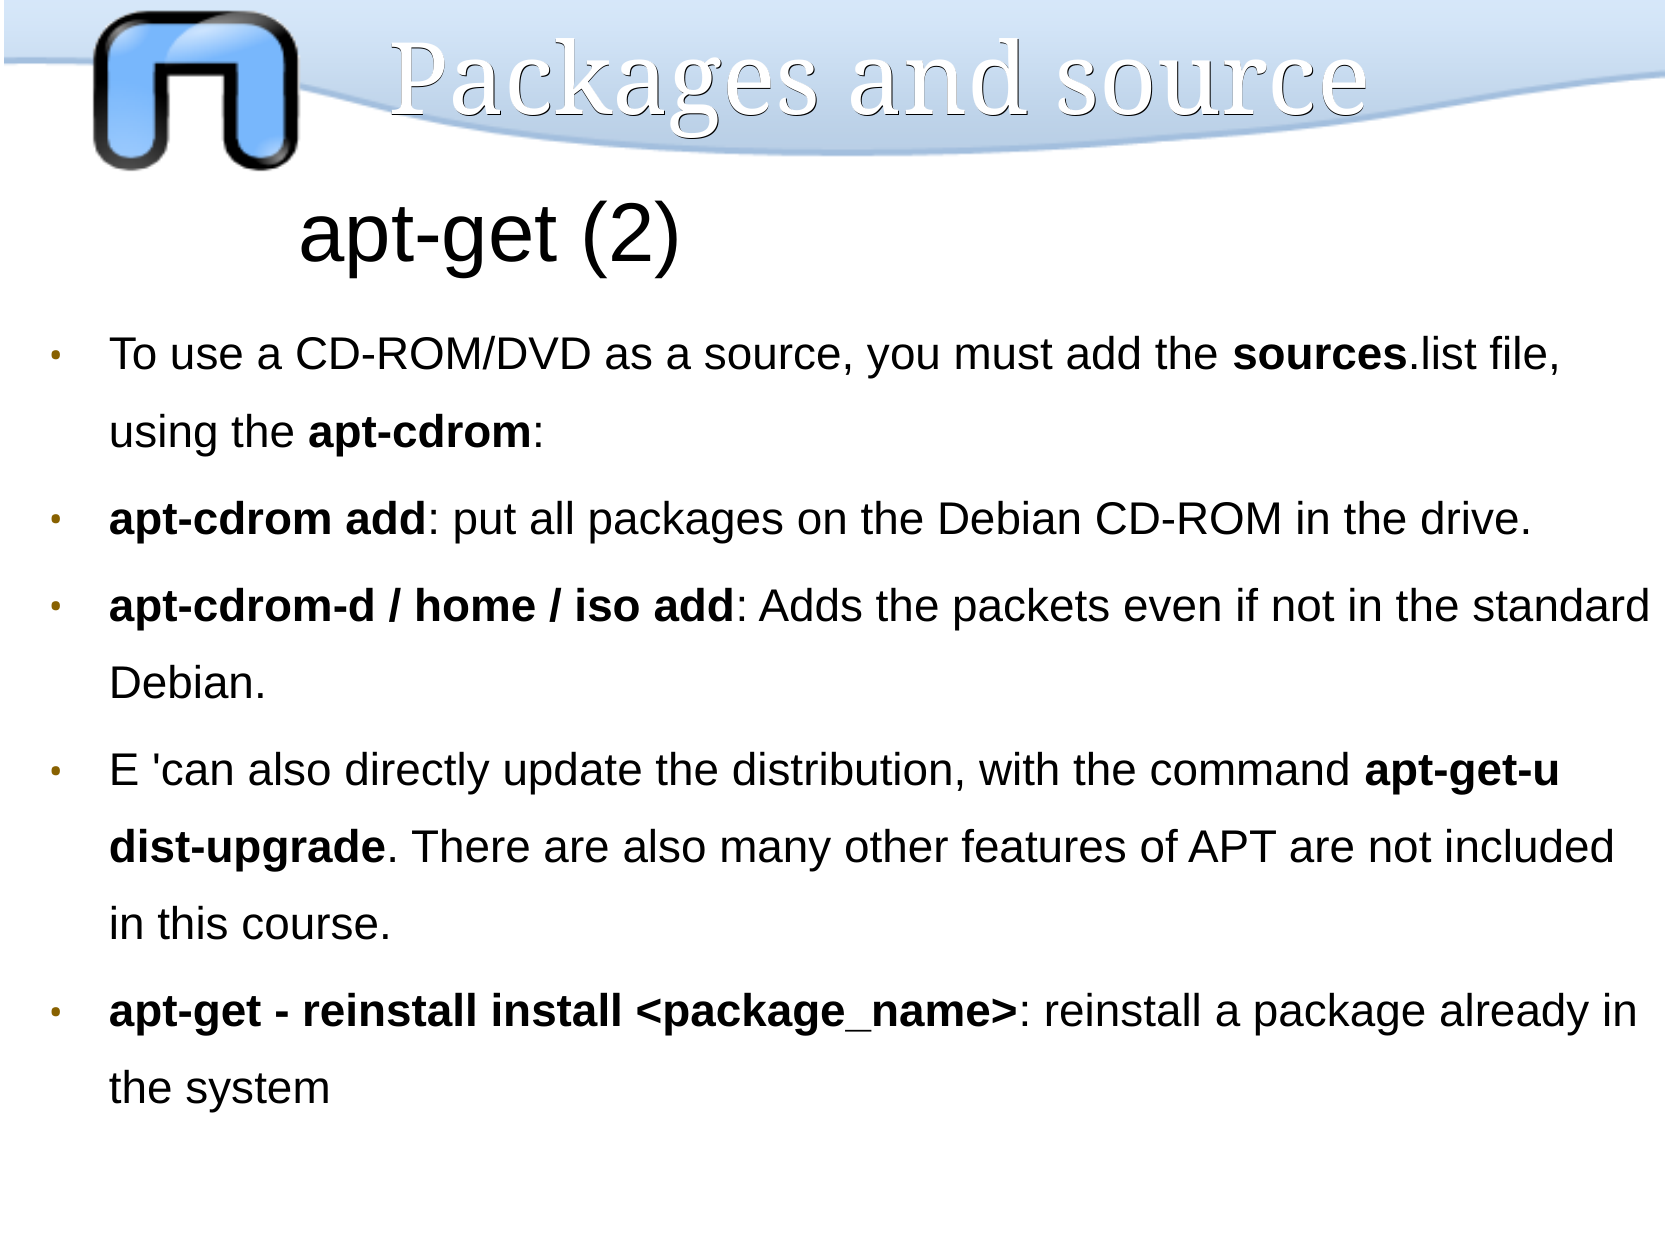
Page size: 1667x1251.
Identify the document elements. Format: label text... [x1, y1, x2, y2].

picture [1409, 0, 1667, 295]
list To use a CD-ROM/DVD as a source, you must add the sources.list file, using the apt-cdrom: apt-cdrom add: put all packages on the Debian CD-ROM in the drive. apt-cdrom-d / home / iso add: Adds the packets even if not in the standard Debian. E 'can also directly update the distribution, with the command apt-get-u dist-upgrade. There are also many other features of APT are not included in this course. apt-get - reinstall install <package_name>: reinstall a package already in the system [0, 295, 1667, 1251]
title apt-get (2) [283, 157, 1409, 295]
text_box Packages and source [373, 0, 1497, 159]
picture [0, 0, 373, 295]
